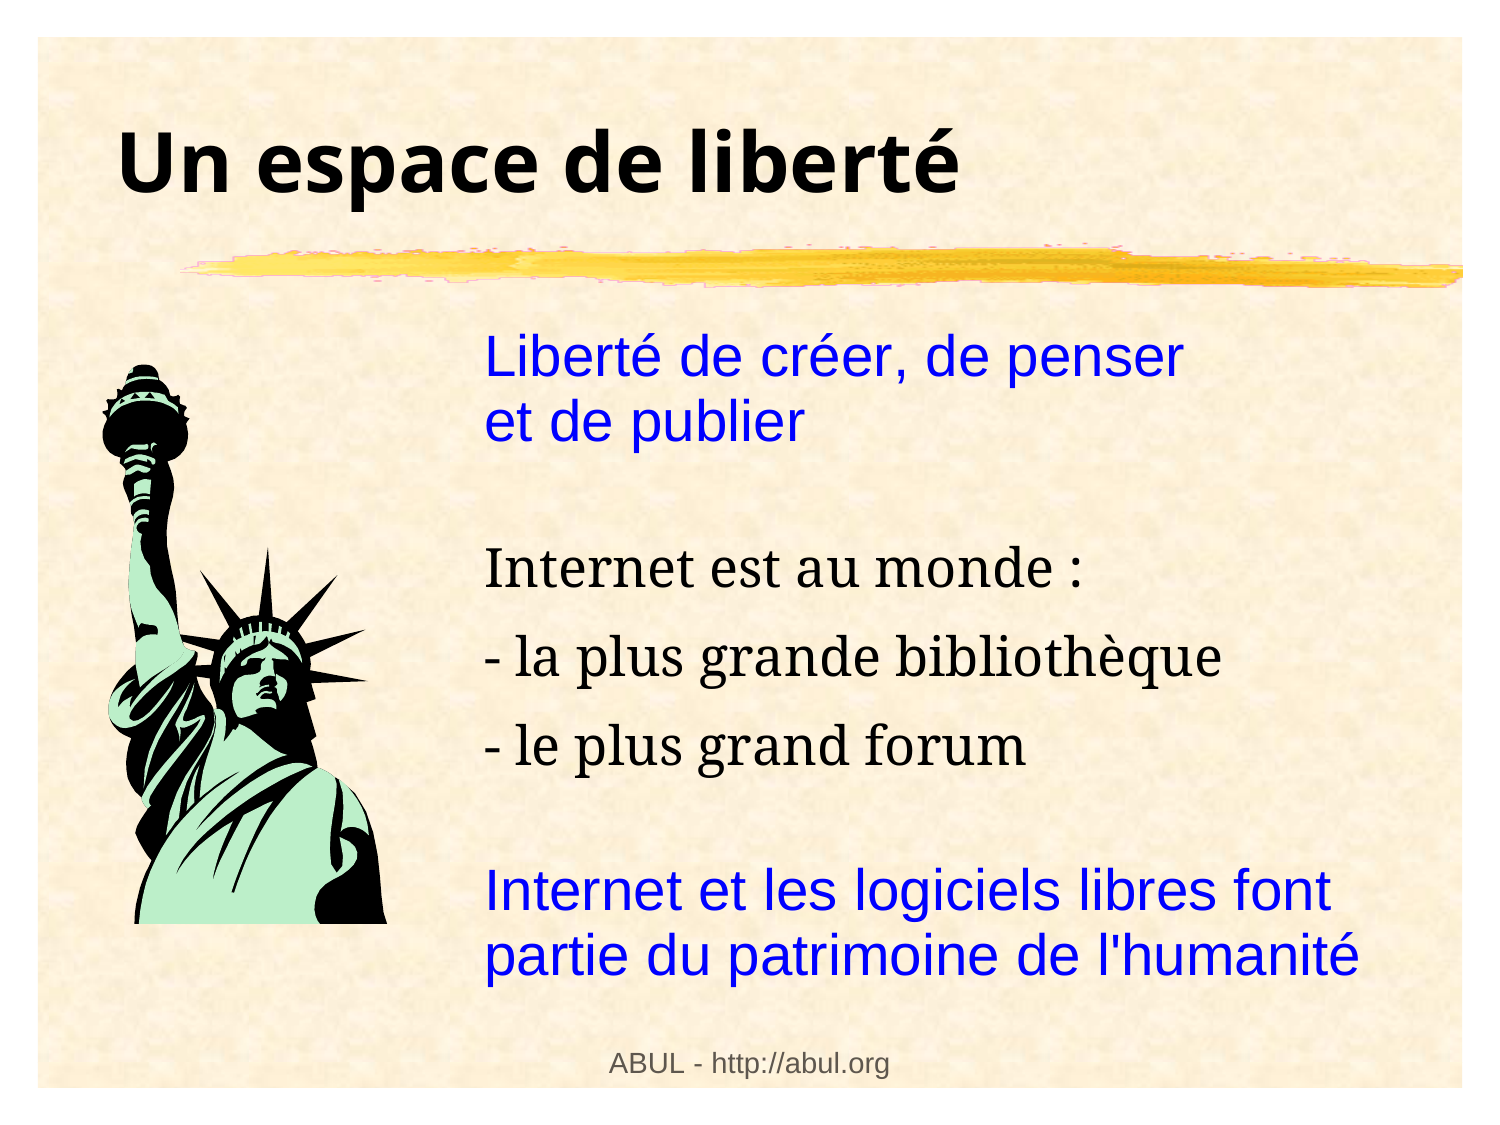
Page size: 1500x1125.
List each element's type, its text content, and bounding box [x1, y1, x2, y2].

picture [37, 37, 1463, 1088]
title Un espace de liberté [101, 72, 1312, 248]
text_box Liberté de créer, de penser et de publier Internet est au monde : - la plus grande bibliothèque - le plus grand forum Internet et les logiciels libres font partie du patrimoine de l'humanité [469, 315, 1431, 1015]
